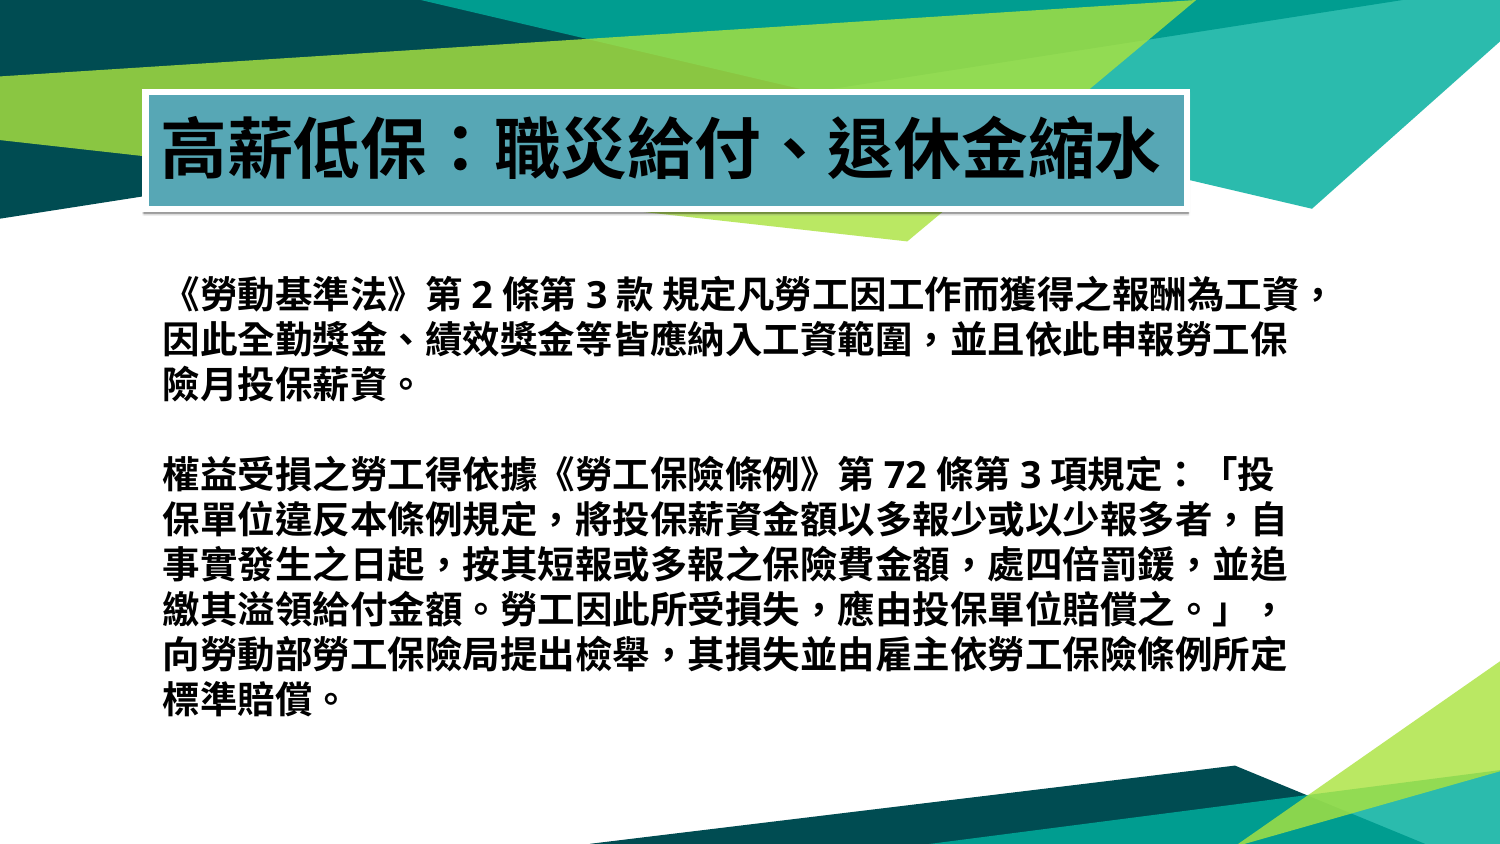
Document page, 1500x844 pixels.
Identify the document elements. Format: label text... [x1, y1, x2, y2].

title 高薪低保：職災給付、退休金縮水 [145, 92, 1188, 210]
text_box 《勞動基準法》第2條第3款 規定凡勞工因工作而獲得之報酬為工資，因此全勤獎金、績效獎金等皆應納入工資範圍，並且依此申報勞工保險月投保薪資。 權益受損之勞工得依據《勞工保險條例》第72條第3項規定：「投保單位違反本條例規定，將投保薪資金額以多報少或以少報多者，自事實發生之日起，按其短報或多報之保險費金額，處四倍罰鍰，並追繳其溢領給付金額。勞工因此所受損失，應由投保單位賠償之。」，向勞動部勞工保險局提出檢舉，其損失並由雇主依勞工保險條例所定標準賠償。 [147, 256, 1317, 729]
